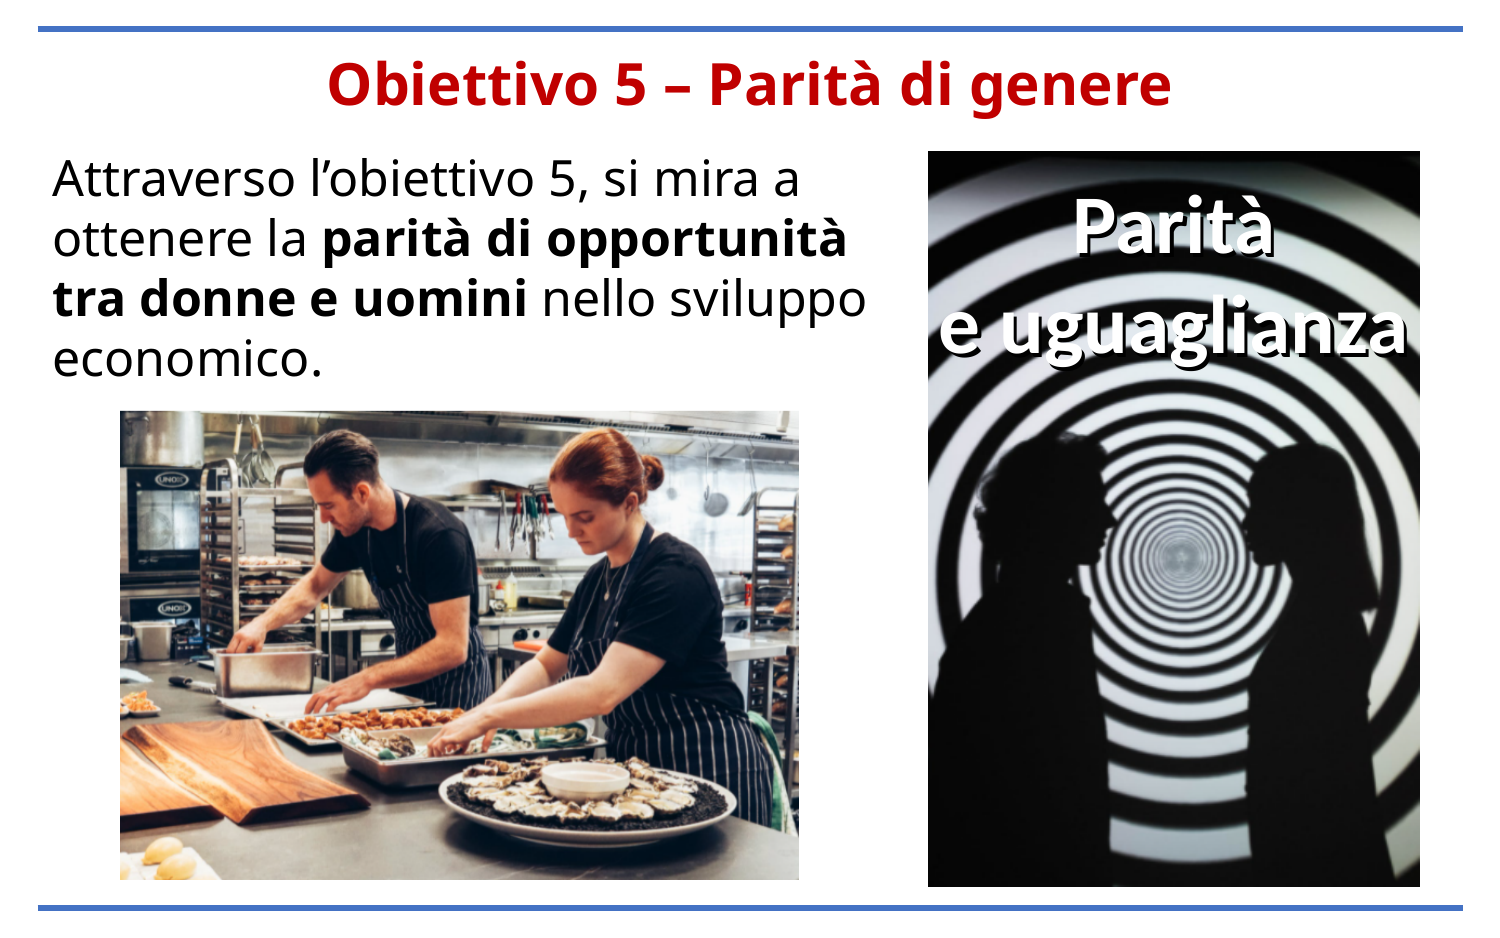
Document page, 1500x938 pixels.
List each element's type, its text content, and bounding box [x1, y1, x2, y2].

text_box Attraverso l’obiettivo 5, si mira a ottenere la parità di opportunità tra donne e uomini nello sviluppo economico. [37, 104, 936, 398]
picture [928, 378, 1420, 887]
text_box Parità e uguaglianza [747, 163, 1500, 378]
picture [120, 401, 799, 880]
title Obiettivo 5 – Parità di genere [0, 47, 1500, 104]
picture [928, 151, 1420, 163]
